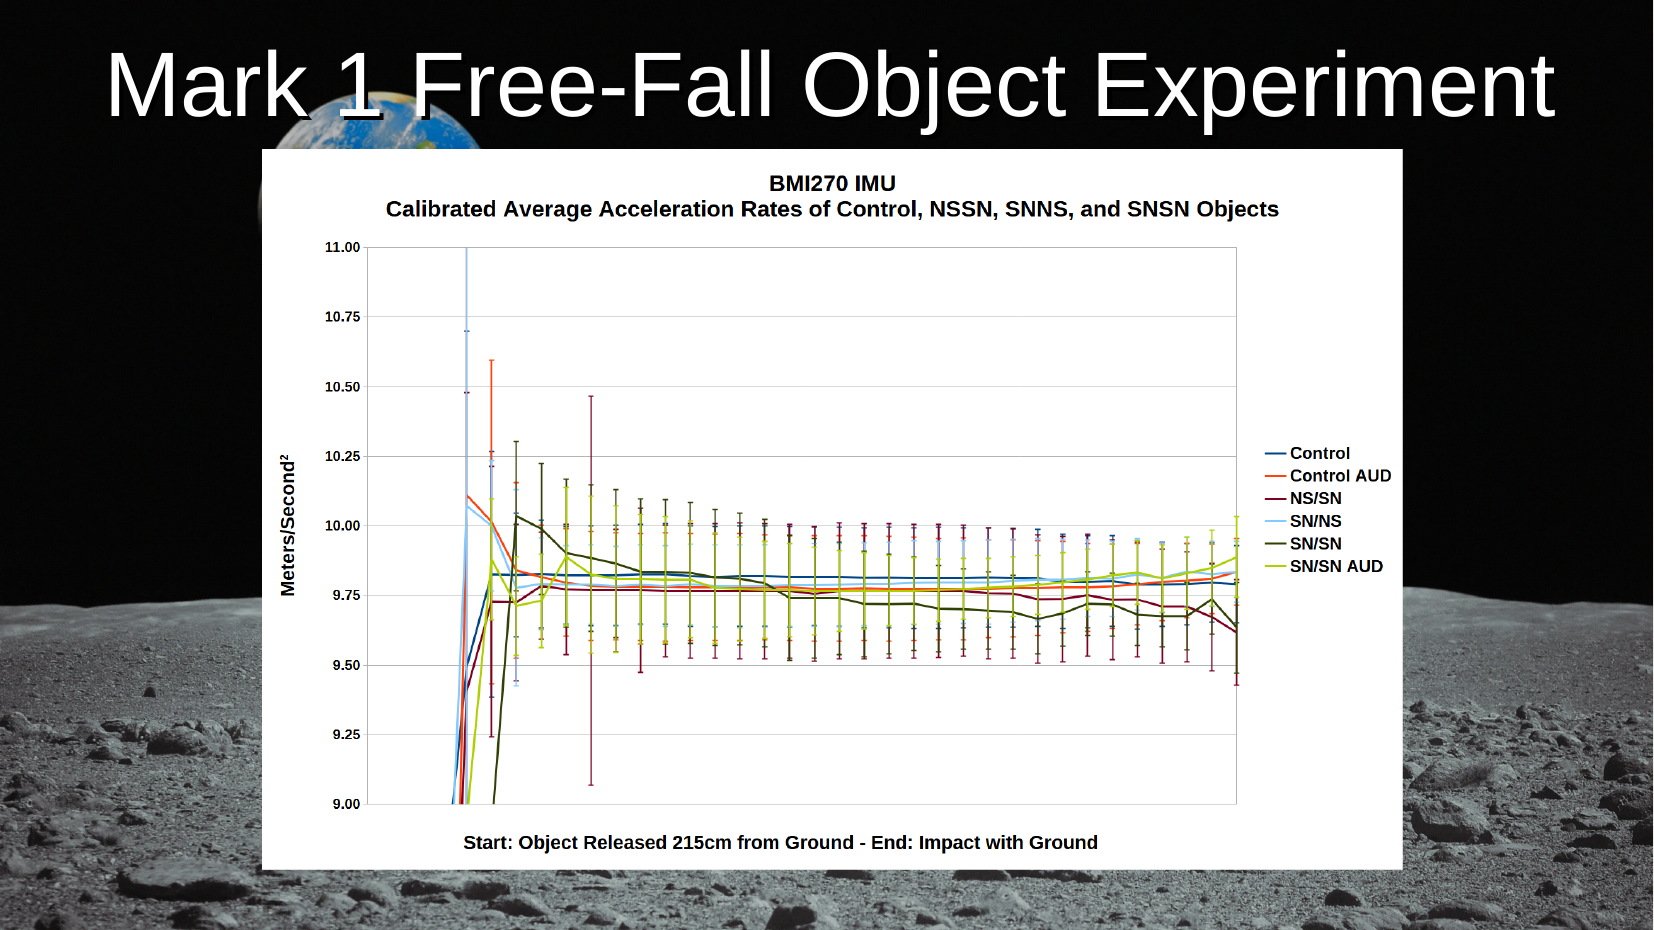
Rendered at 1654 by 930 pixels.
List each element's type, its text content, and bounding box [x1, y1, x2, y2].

picture [0, 0, 1654, 930]
title Mark 1 Free-Fall Object Experiment [87, 0, 1576, 188]
